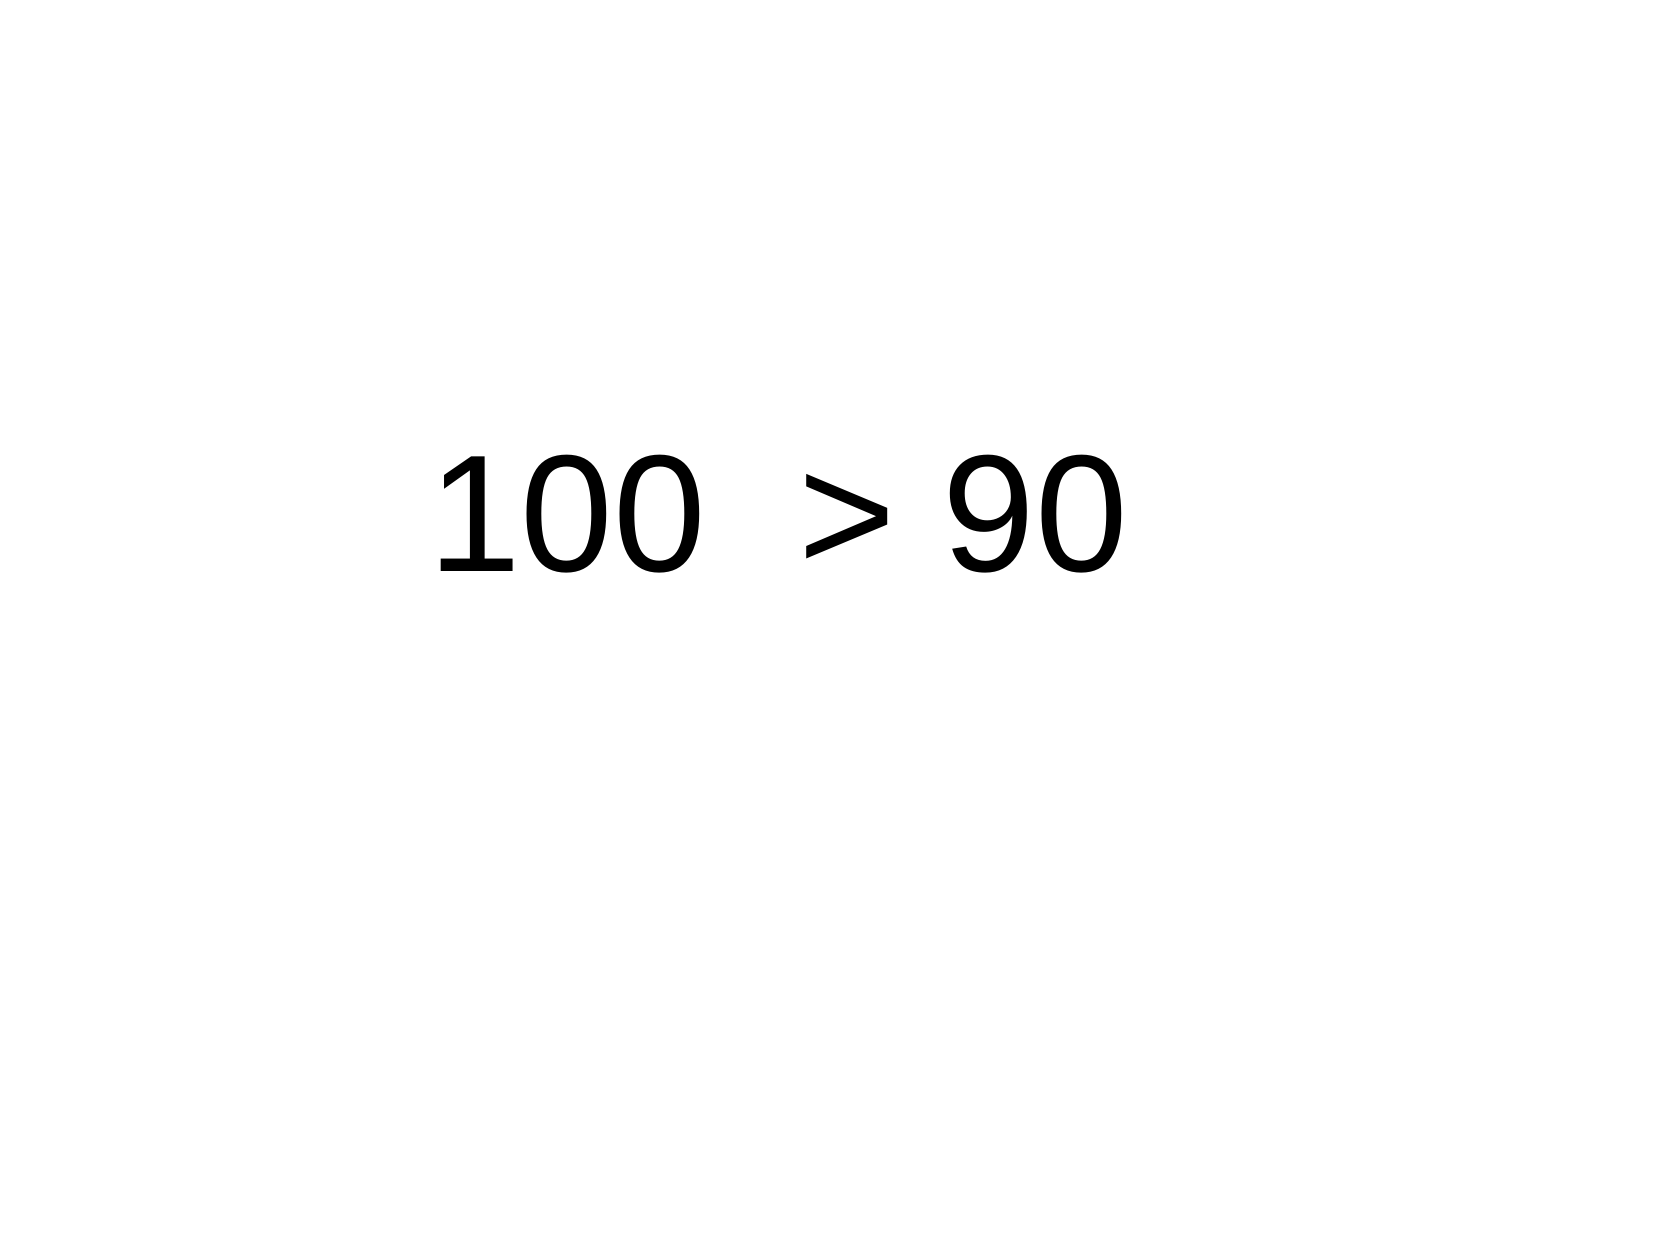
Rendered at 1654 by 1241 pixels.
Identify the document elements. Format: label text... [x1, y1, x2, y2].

text_box 100 > 90 [413, 413, 1182, 615]
